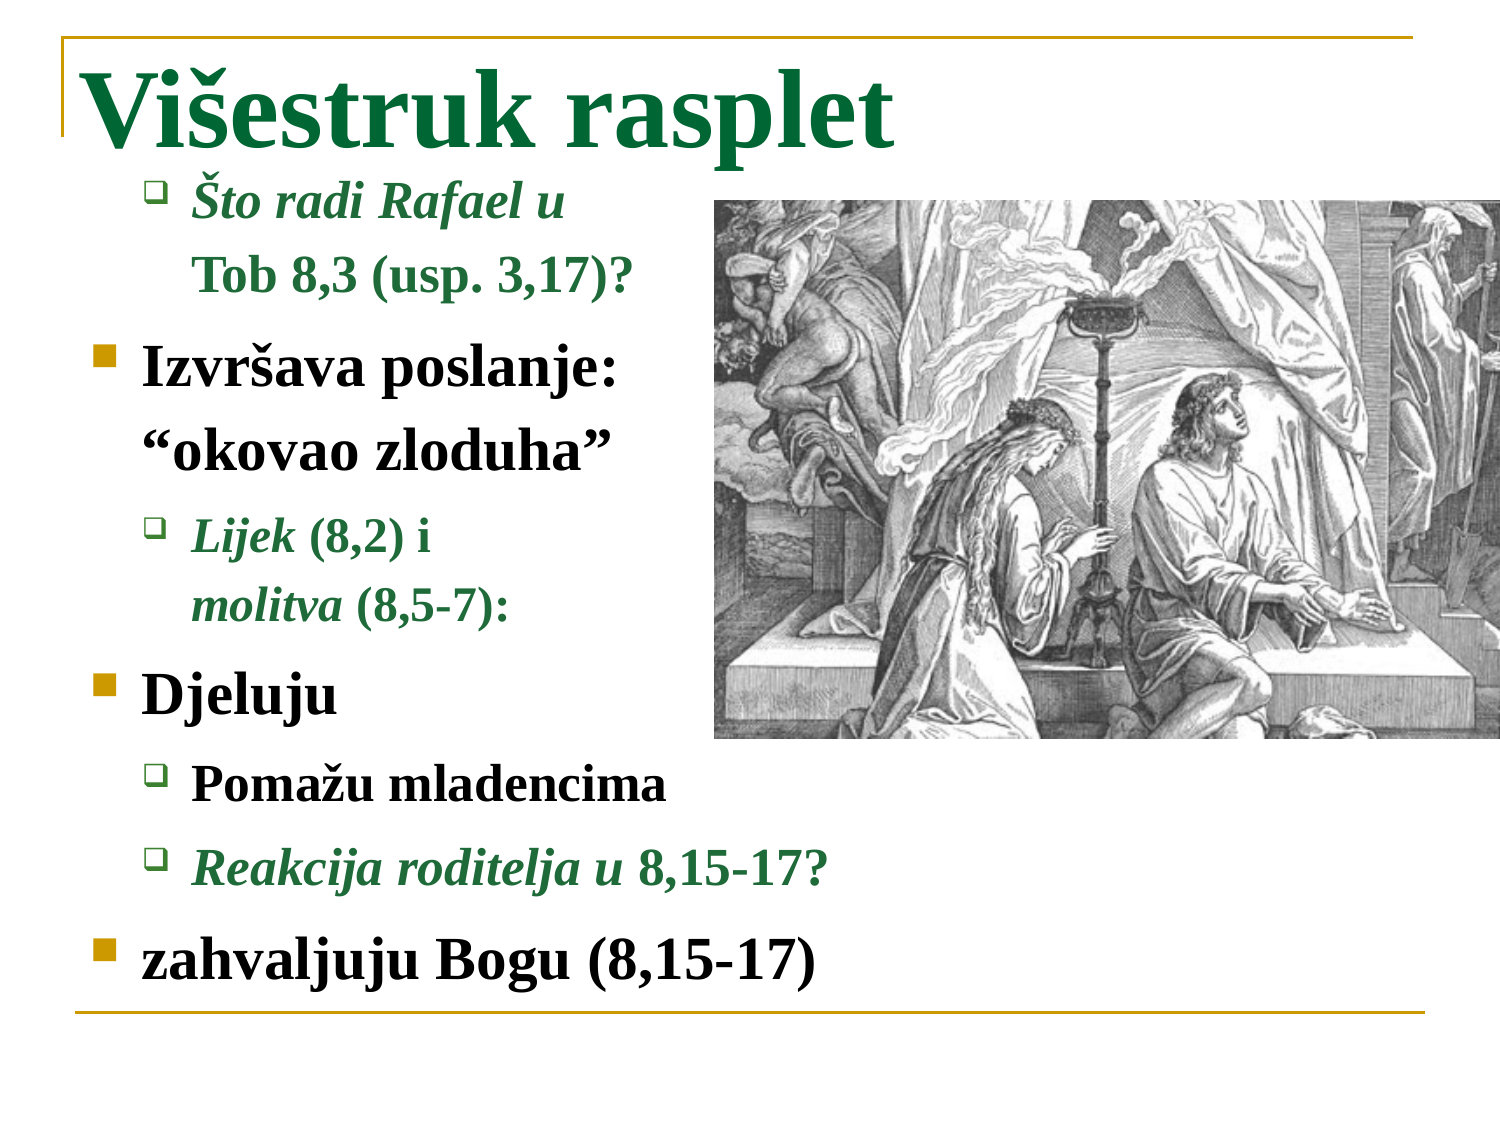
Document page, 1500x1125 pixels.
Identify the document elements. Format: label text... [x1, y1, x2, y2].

picture [714, 200, 1500, 739]
title Višestruk rasplet [63, 27, 1414, 215]
list Što radi Rafael u Tob 8,3 (usp. 3,17)? Izvršava poslanje: “okovao zloduha” Lijek (8,2) i molitva (8,5-7): Djeluju Pomažu mladencima Reakcija roditelja u 8,15-17? zahvaljuju Bogu (8,15-17) [75, 147, 1426, 1006]
